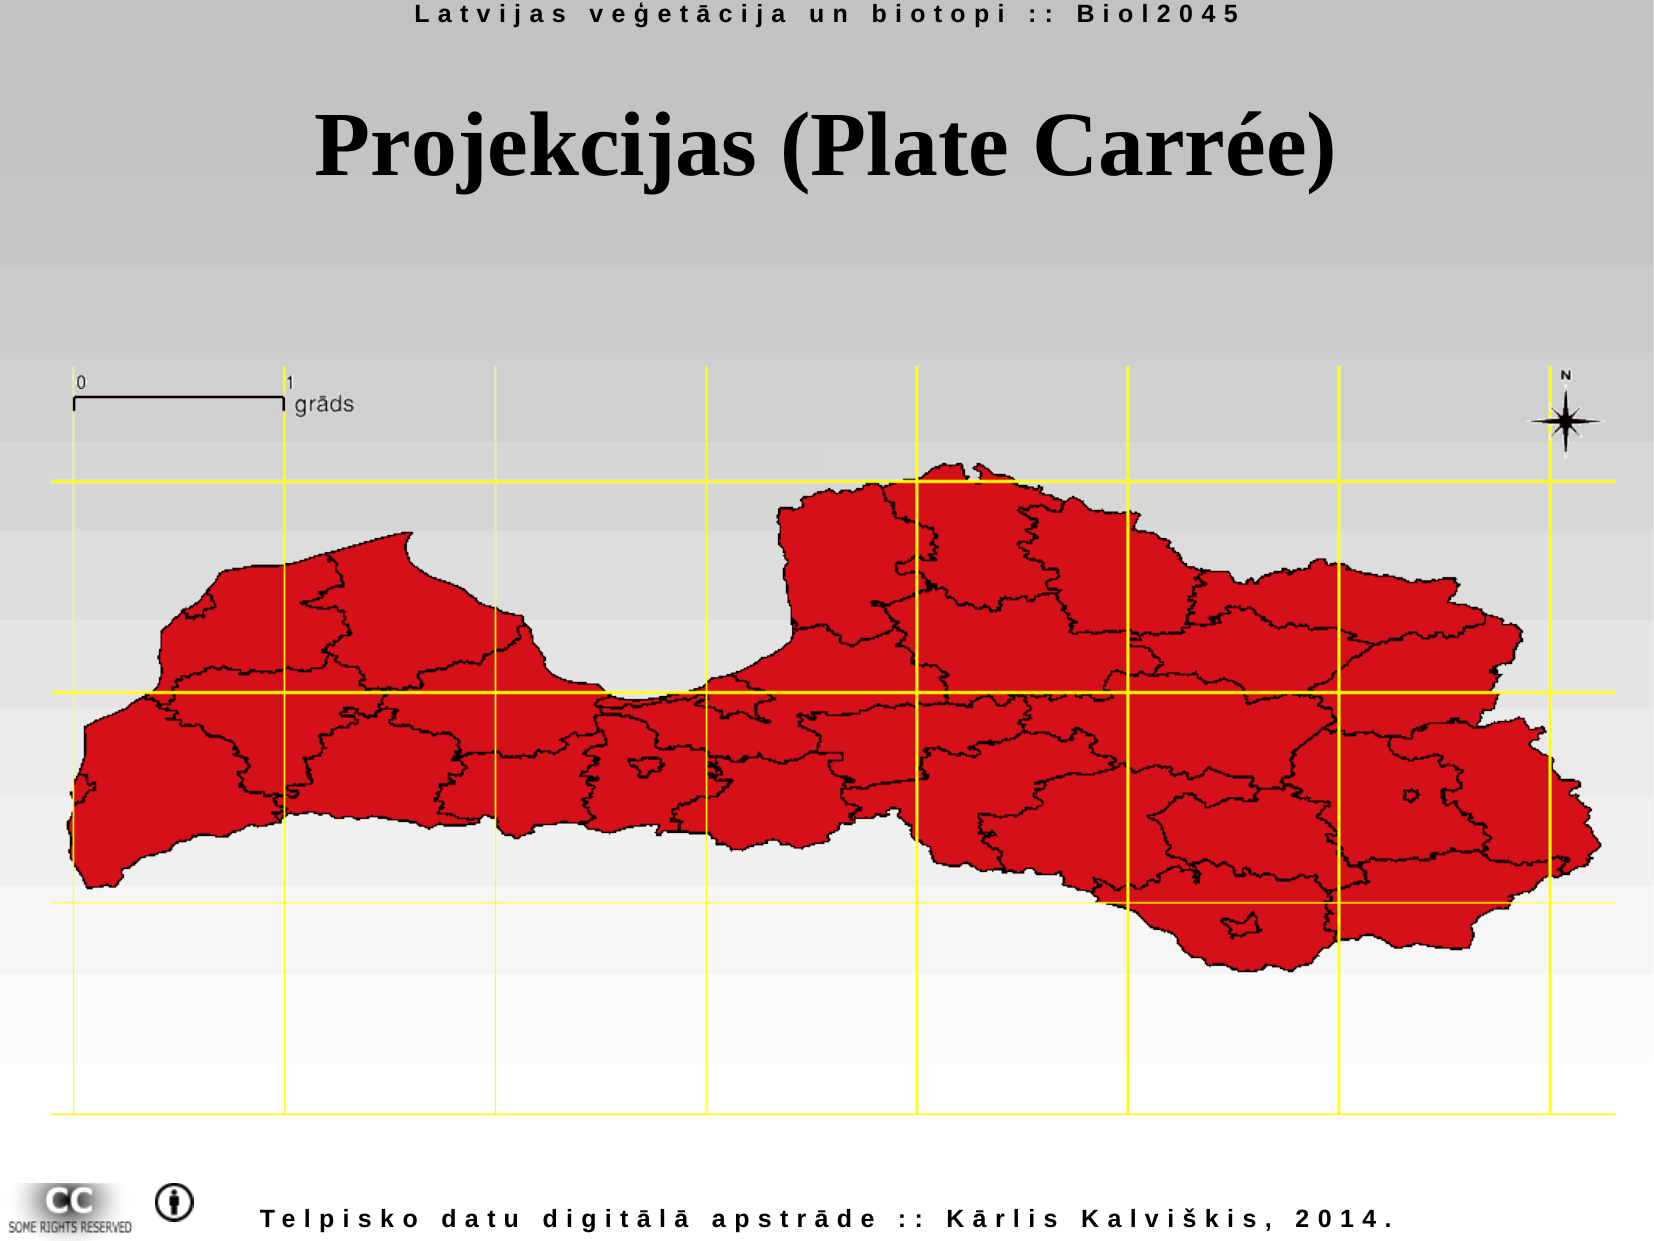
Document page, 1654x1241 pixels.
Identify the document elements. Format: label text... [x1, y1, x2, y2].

picture [0, 287, 1654, 1241]
title Projekcijas (Plate Carrée) [0, 1, 1654, 287]
